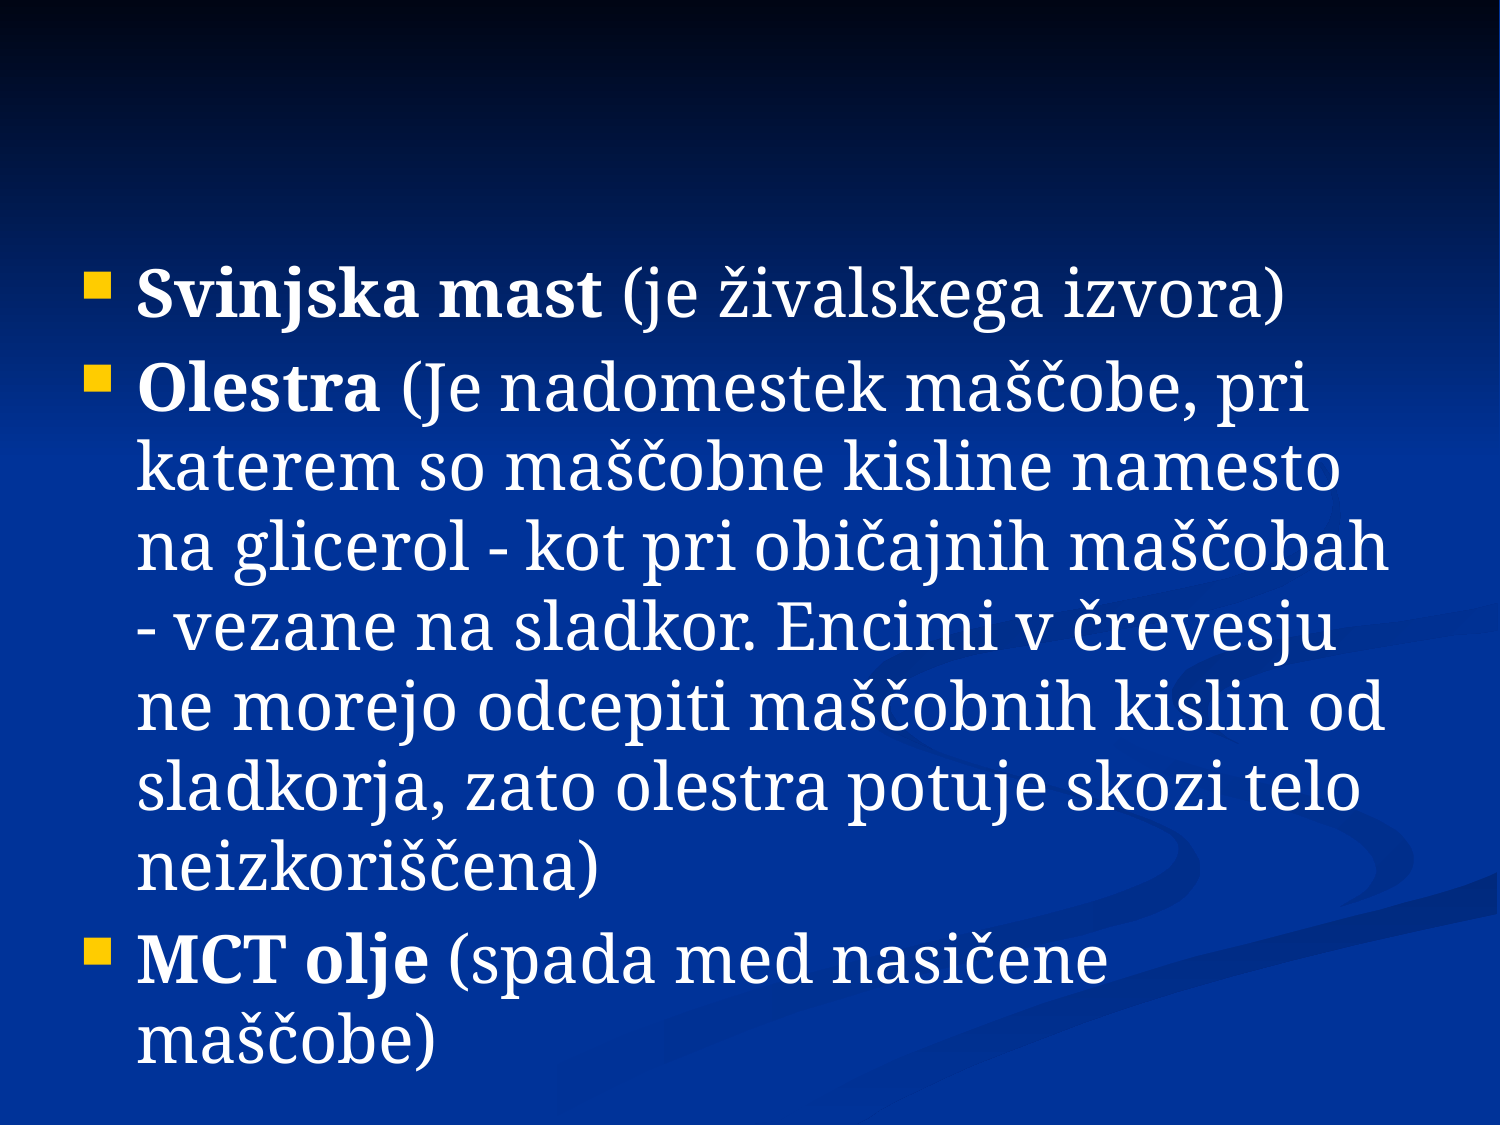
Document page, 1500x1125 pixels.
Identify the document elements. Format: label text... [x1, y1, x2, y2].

list Svinjska mast (je živalskega izvora) Olestra (Je nadomestek maščobe, pri katerem so maščobne kisline namesto na glicerol - kot pri običajnih maščobah - vezane na sladkor. Encimi v črevesju ne morejo odcepiti maščobnih kislin od sladkorja, zato olestra potuje skozi telo neizkoriščena) MCT olje (spada med nasičene maščobe) [64, 243, 1425, 1005]
